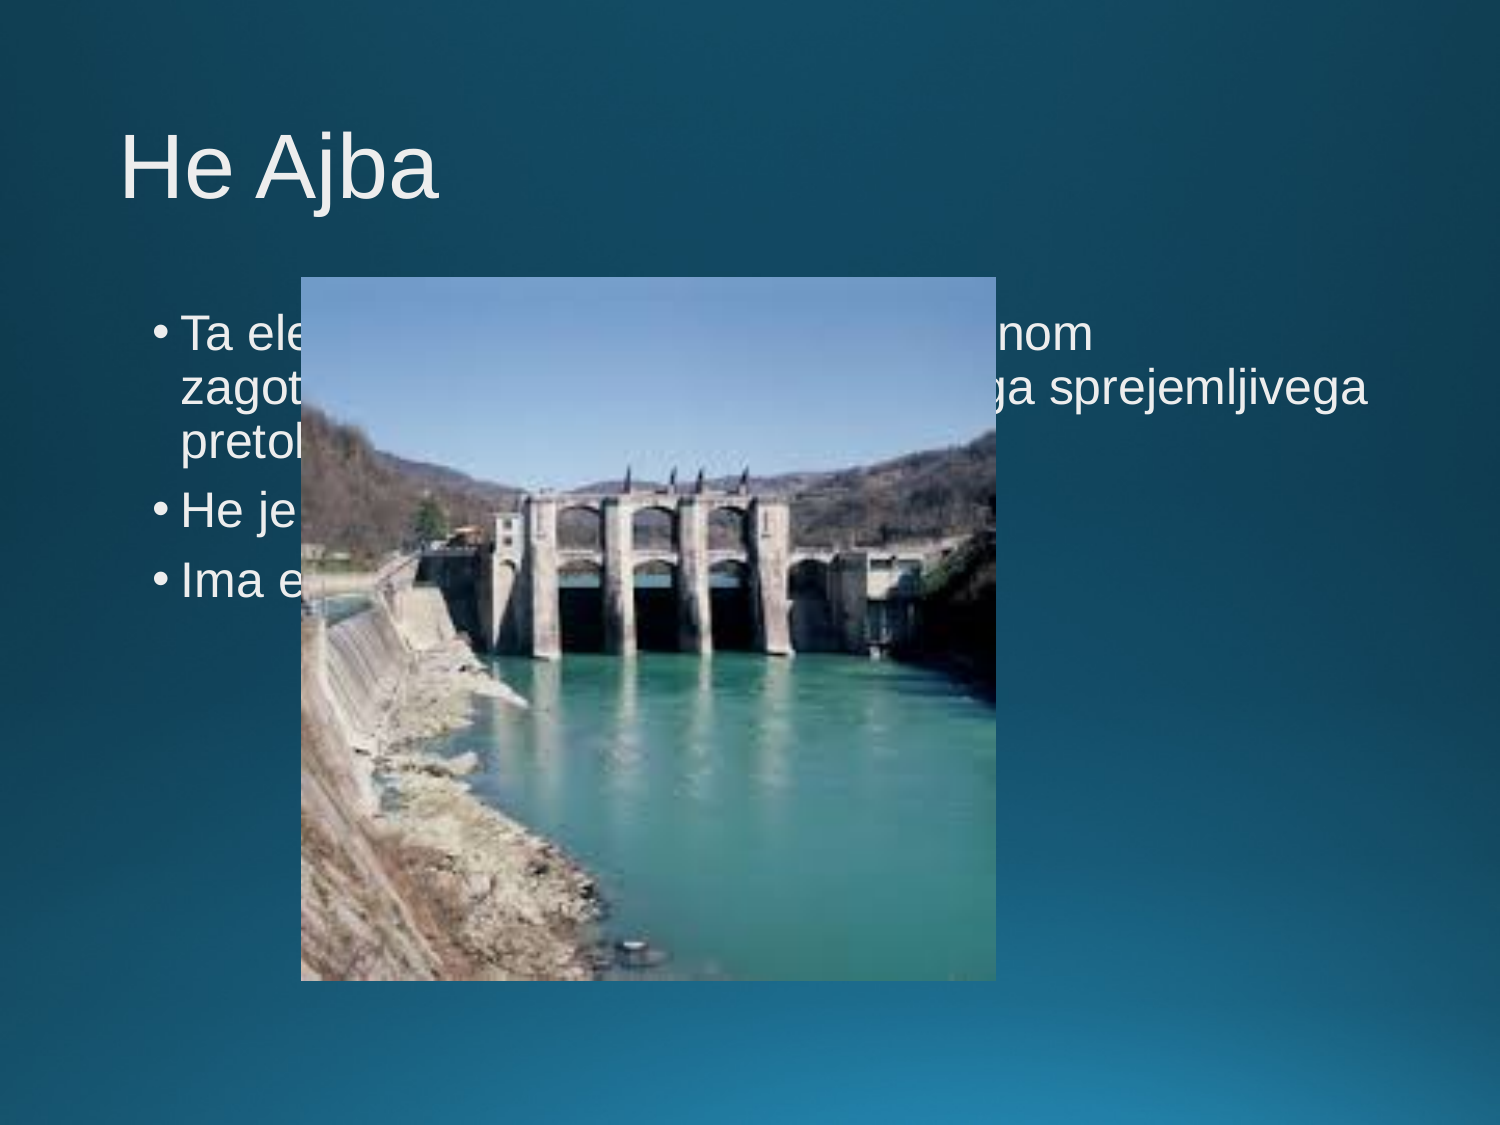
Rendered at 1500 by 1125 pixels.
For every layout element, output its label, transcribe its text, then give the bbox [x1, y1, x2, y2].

picture [0, 0, 1500, 1125]
list Ta elektrarna je bila zgrajena z namenom zagotavljanja minimalnega ekološkega sprejemljivega pretoka reke Soče. He je bila zgrajena leta 2008. Ima eno vertikalno cevno turbino. [137, 299, 1397, 1014]
title He Ajba [103, 59, 1397, 278]
